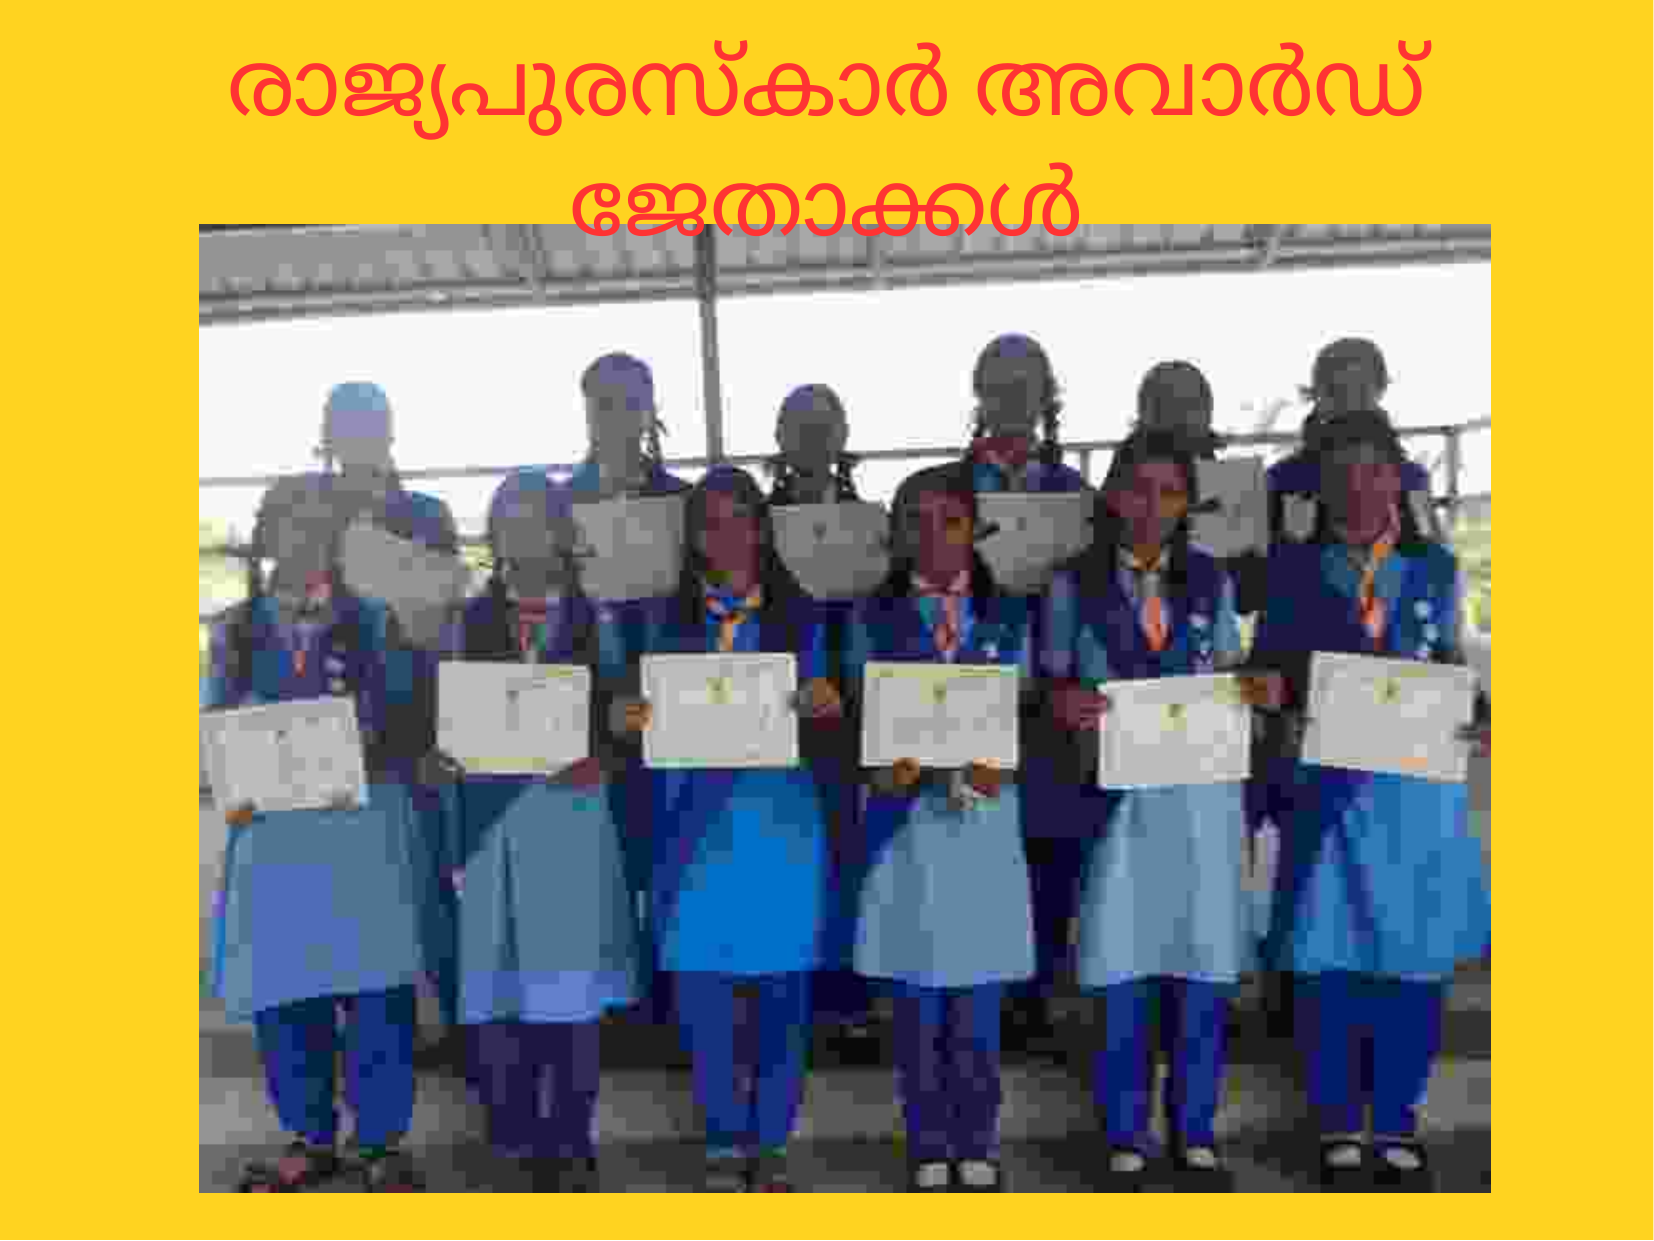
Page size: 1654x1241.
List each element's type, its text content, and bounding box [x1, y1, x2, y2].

title രാജ്യപുരസ്കാര്‍ അവാര്‍ഡ് ജേതാക്കള്‍ [82, 14, 1571, 292]
picture [199, 292, 1491, 1193]
